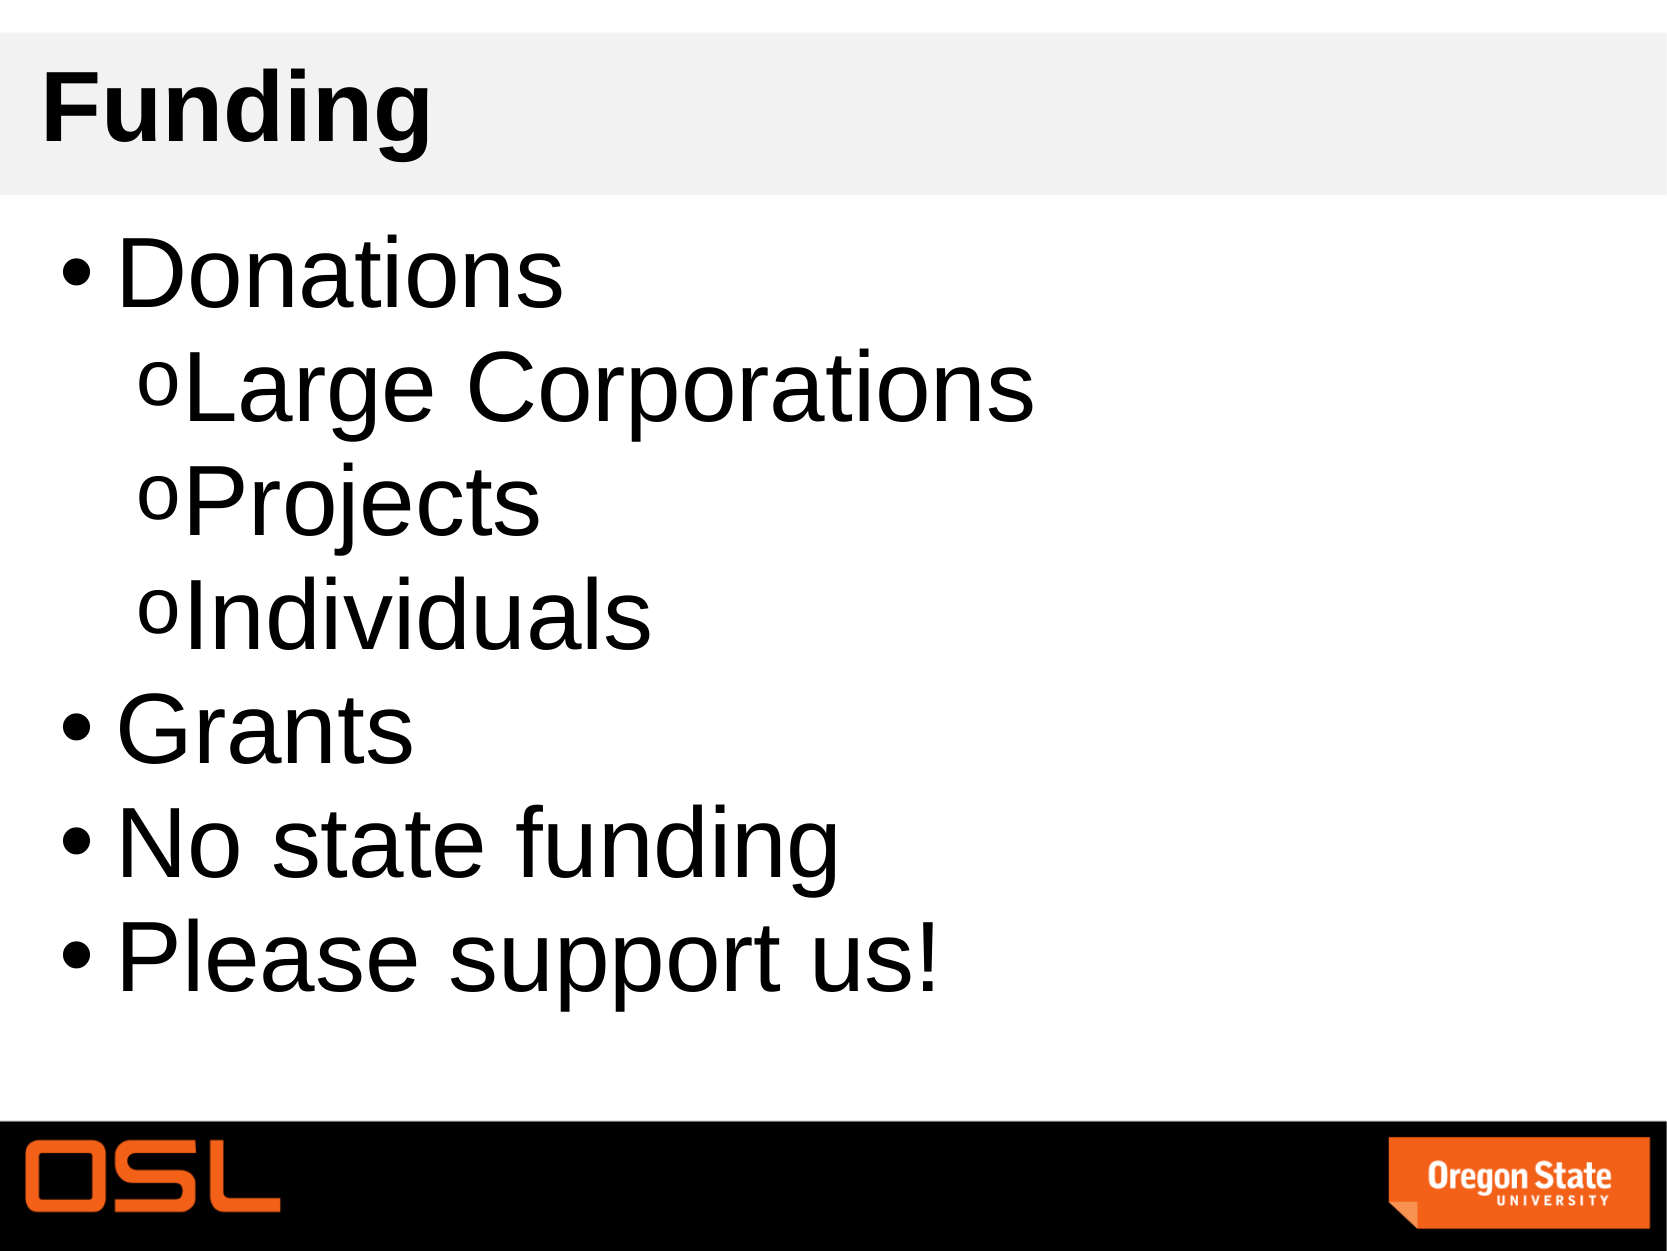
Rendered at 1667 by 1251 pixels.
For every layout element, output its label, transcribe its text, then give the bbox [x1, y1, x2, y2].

list Donations Large Corporations Projects Individuals Grants No state funding Please support us! [40, 216, 1625, 1115]
picture [0, 0, 1667, 1251]
title Funding [40, 50, 1627, 201]
